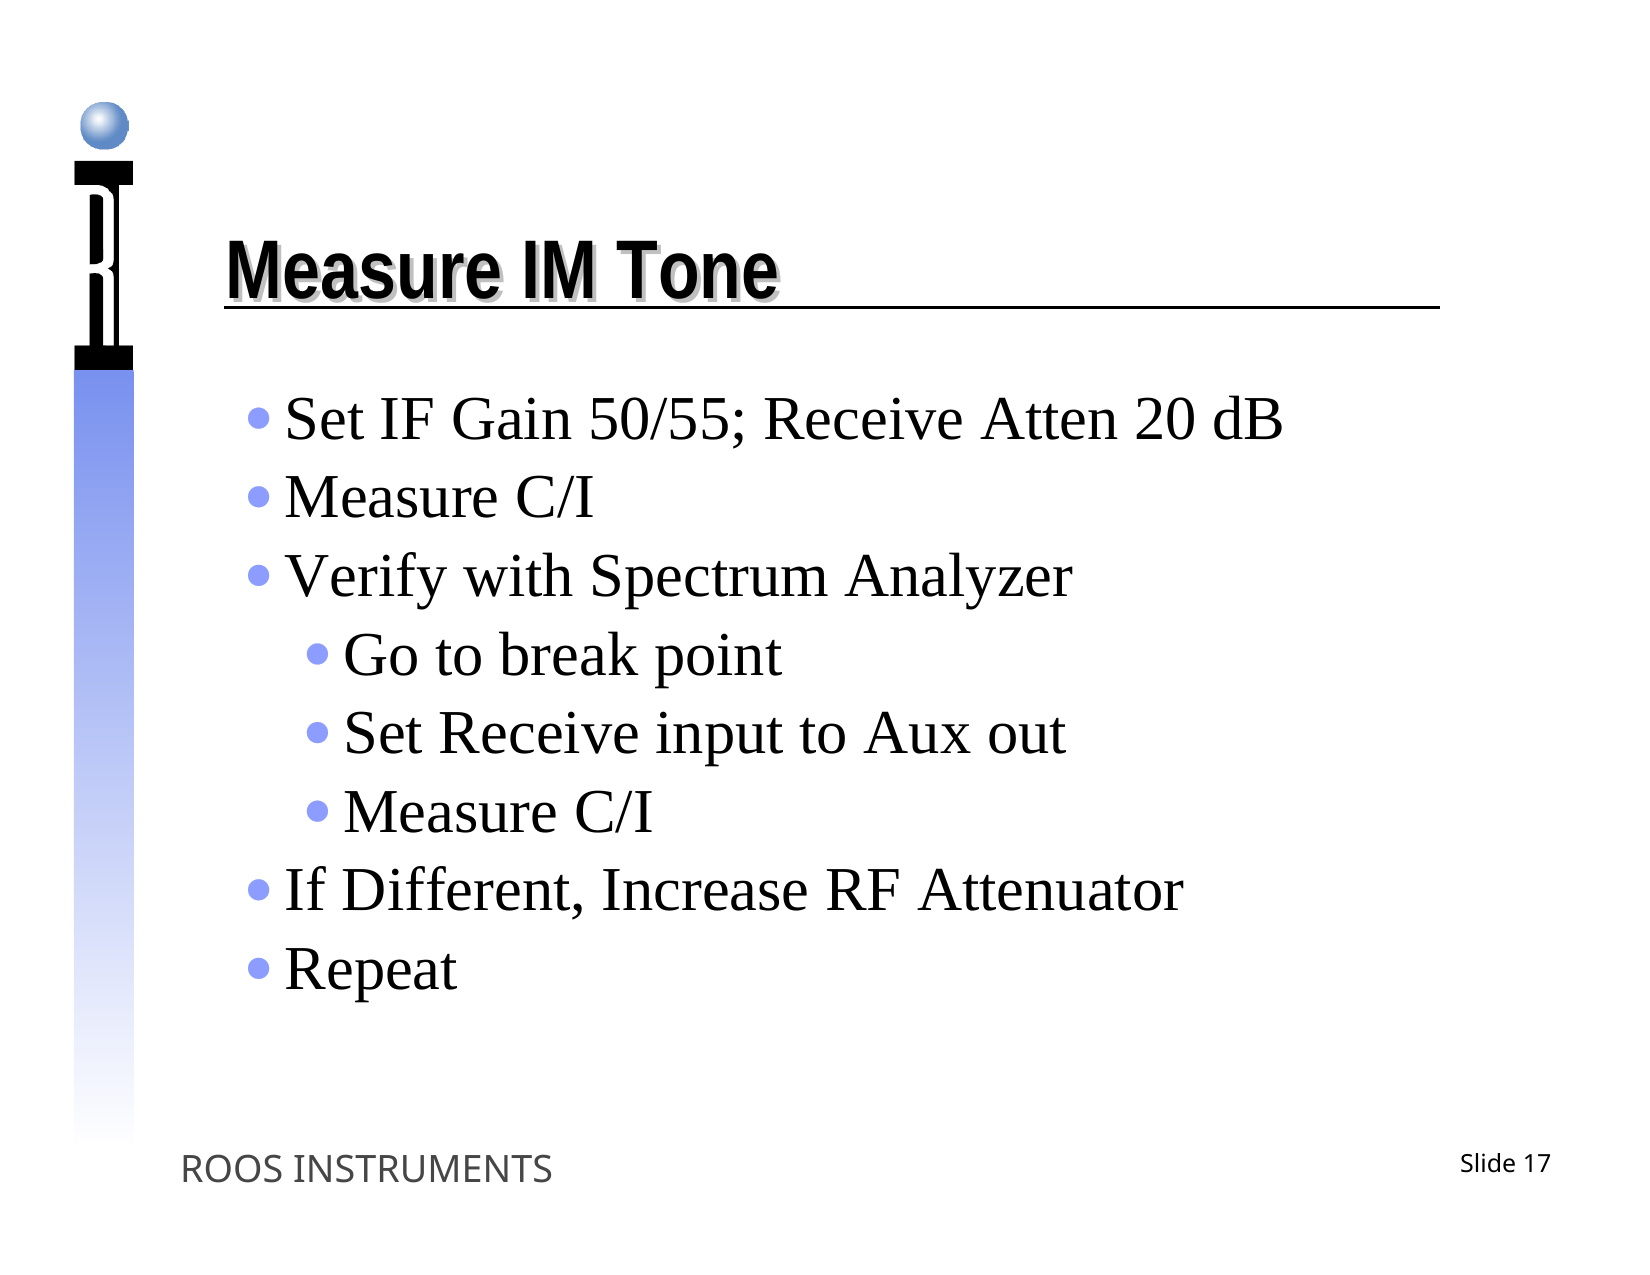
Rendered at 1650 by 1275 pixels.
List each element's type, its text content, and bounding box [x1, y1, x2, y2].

text_box Measure IM Tone [225, 133, 1447, 318]
text_box Set IF Gain 50/55; Receive Atten 20 dB Measure C/I Verify with Spectrum Analyzer Go to break point Set Receive input to Aux out Measure C/I If Different, Increase RF Attenuator Repeat [232, 383, 1456, 1009]
